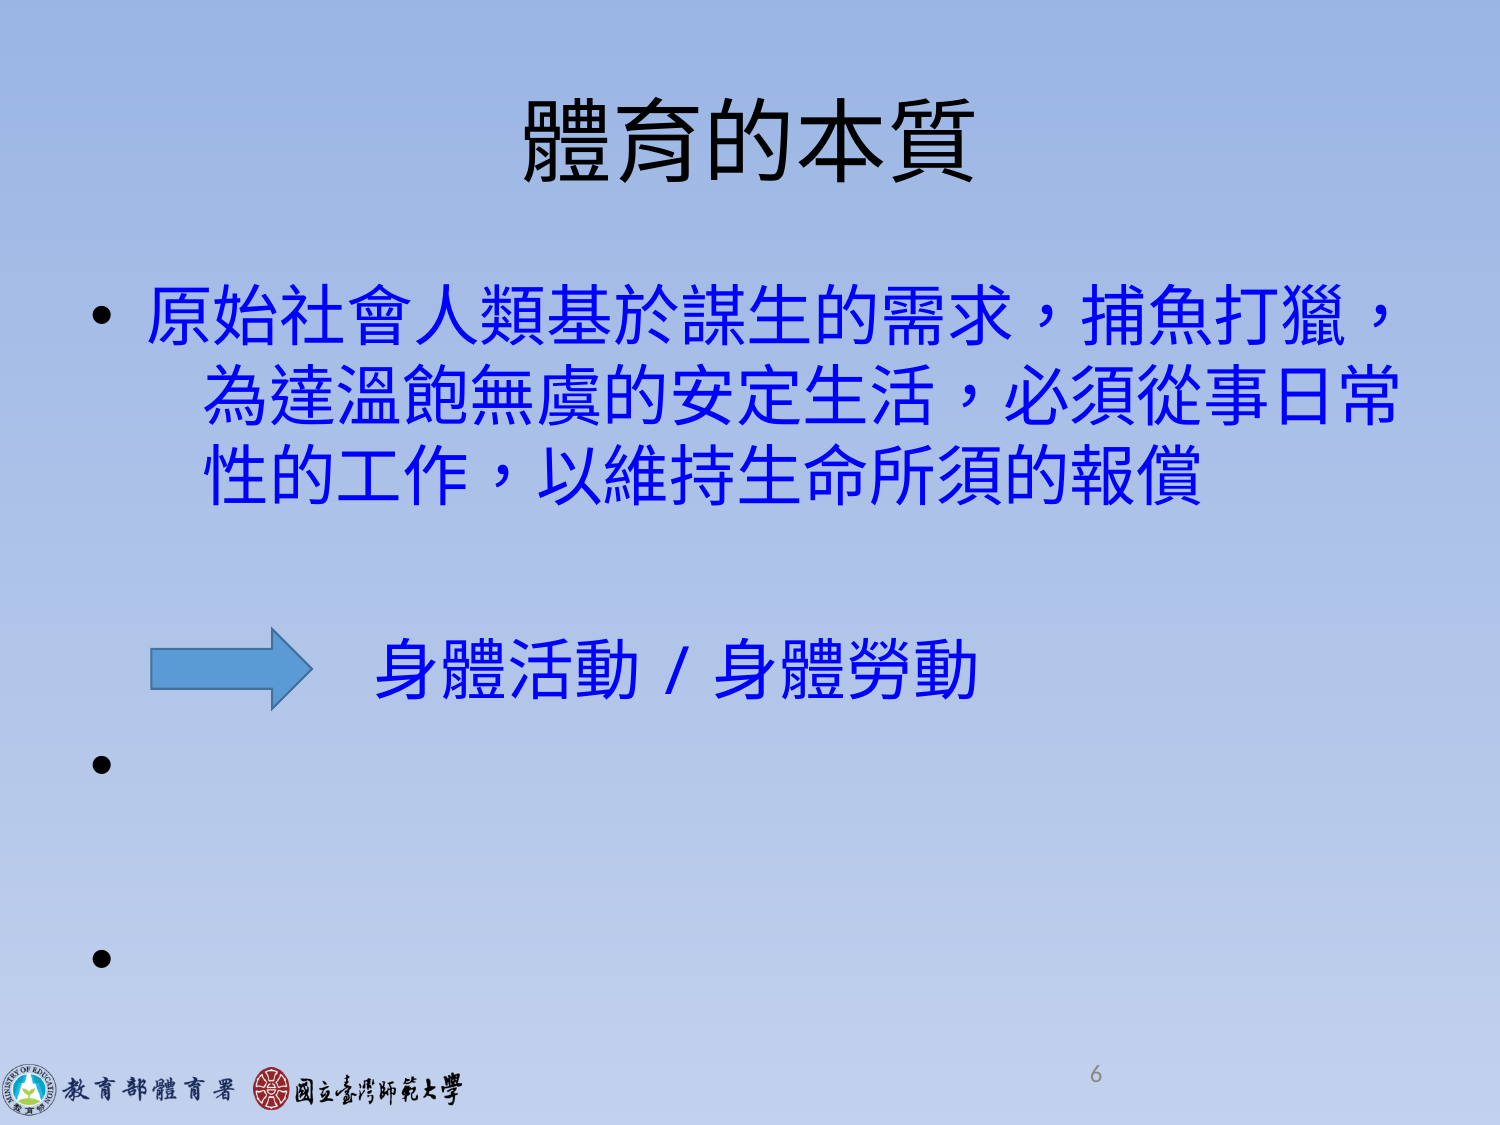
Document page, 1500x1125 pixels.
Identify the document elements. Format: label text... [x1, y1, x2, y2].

list 原始社會人類基於謀生的需求，捕魚打獵，為達溫飽無虞的安定生活，必須從事日常性的工作，以維持生命所須的報償 身體活動/身體勞動 [75, 266, 1426, 1009]
text_box [151, 629, 312, 709]
text_box [1074, 1042, 1426, 1103]
title 體育的本質 [75, 45, 1426, 233]
